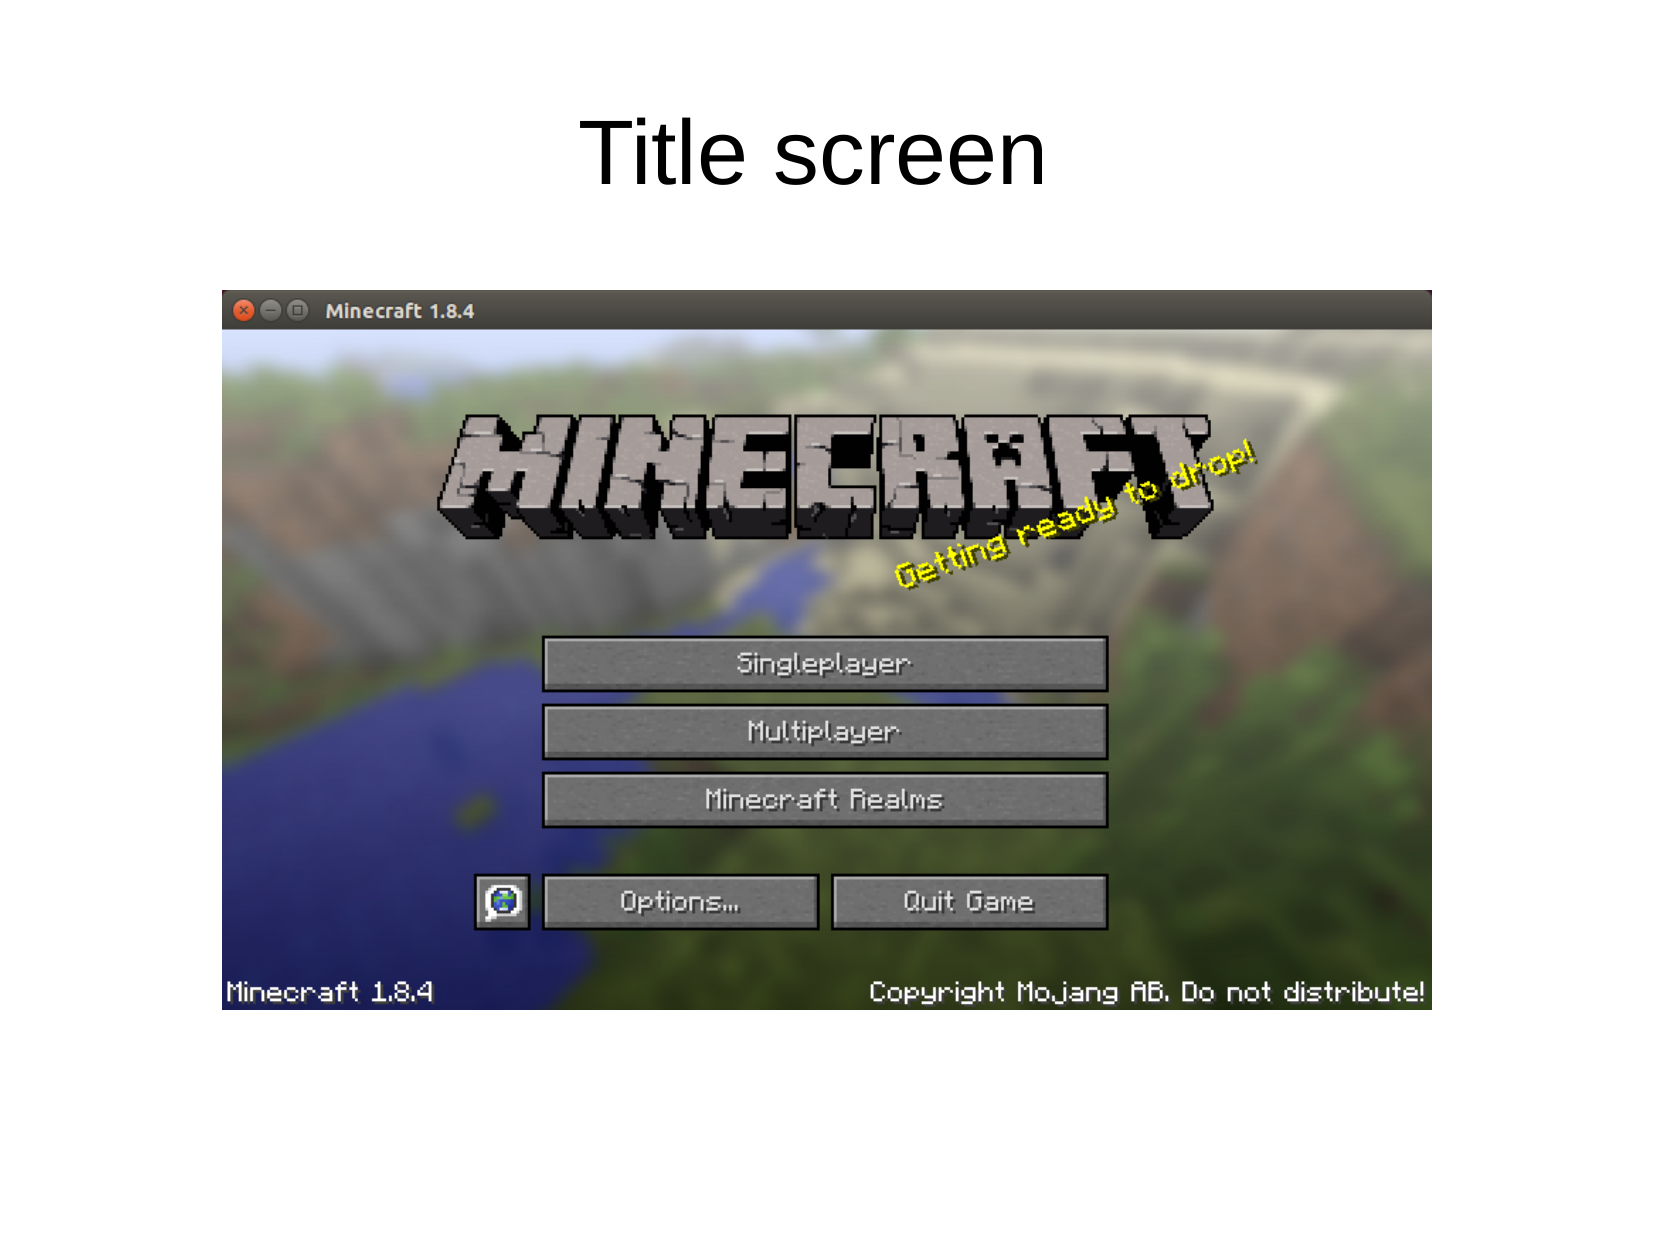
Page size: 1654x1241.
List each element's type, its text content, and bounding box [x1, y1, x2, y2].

title Title screen [82, 49, 1571, 257]
picture [222, 290, 1432, 1010]
